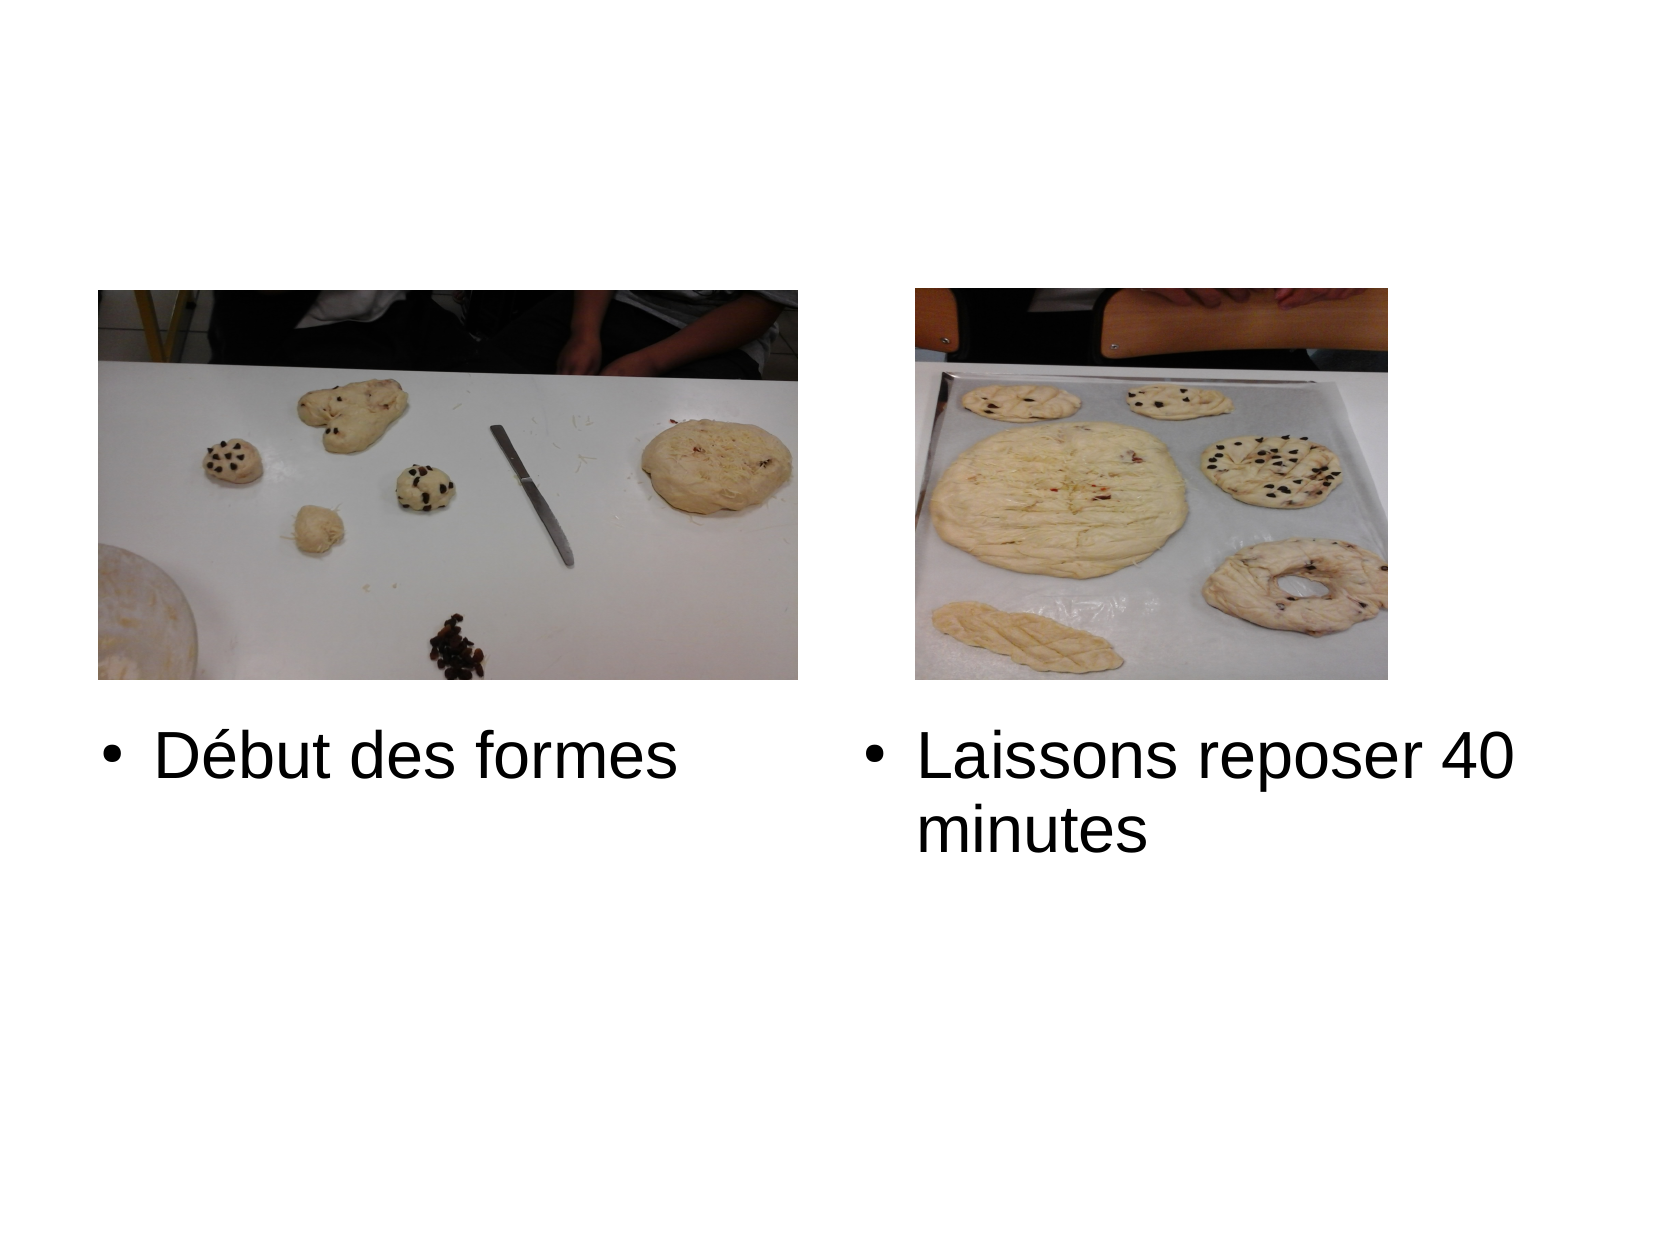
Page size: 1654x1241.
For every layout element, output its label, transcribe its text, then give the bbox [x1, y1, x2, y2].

picture [98, 290, 798, 680]
list Laissons reposer 40 minutes [845, 717, 1572, 1109]
list Début des formes [82, 717, 809, 1109]
picture [915, 288, 1388, 680]
